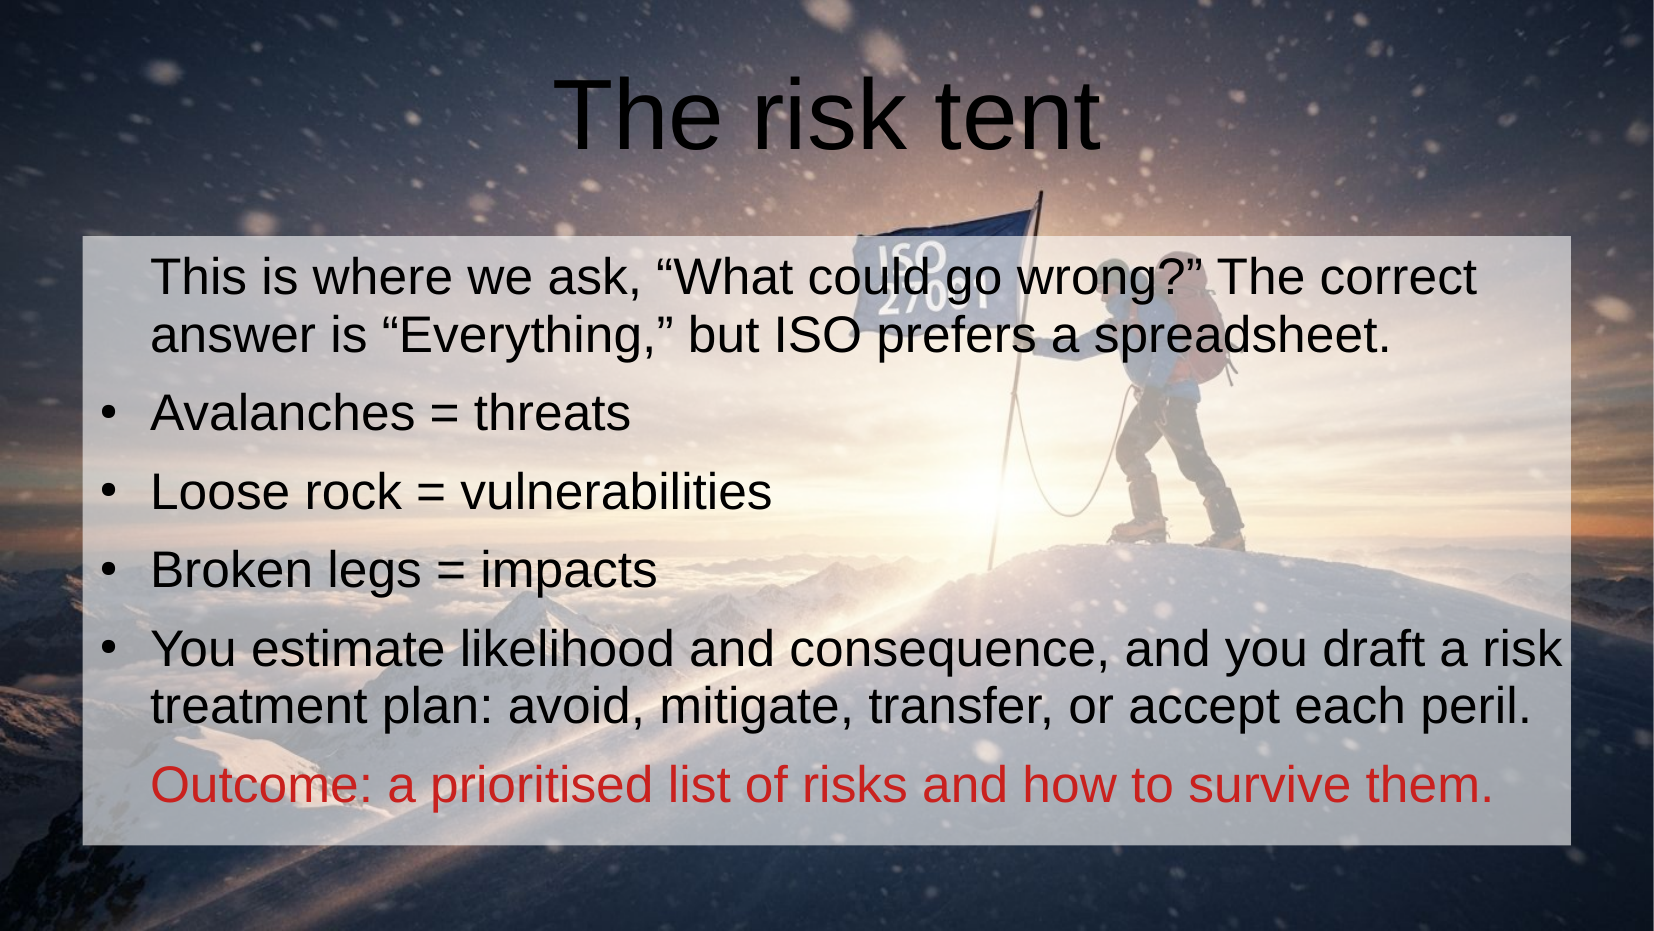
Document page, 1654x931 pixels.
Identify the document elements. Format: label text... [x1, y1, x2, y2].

list This is where we ask, “What could go wrong?” The correct answer is “Everything,” but ISO prefers a spreadsheet. Avalanches = threats Loose rock = vulnerabilities Broken legs = impacts You estimate likelihood and consequence, and you draft a risk treatment plan: avoid, mitigate, transfer, or accept each peril. Outcome: a prioritised list of risks and how to survive them. [82, 236, 1571, 846]
picture [0, 0, 1654, 931]
title The risk tent [82, 37, 1571, 193]
